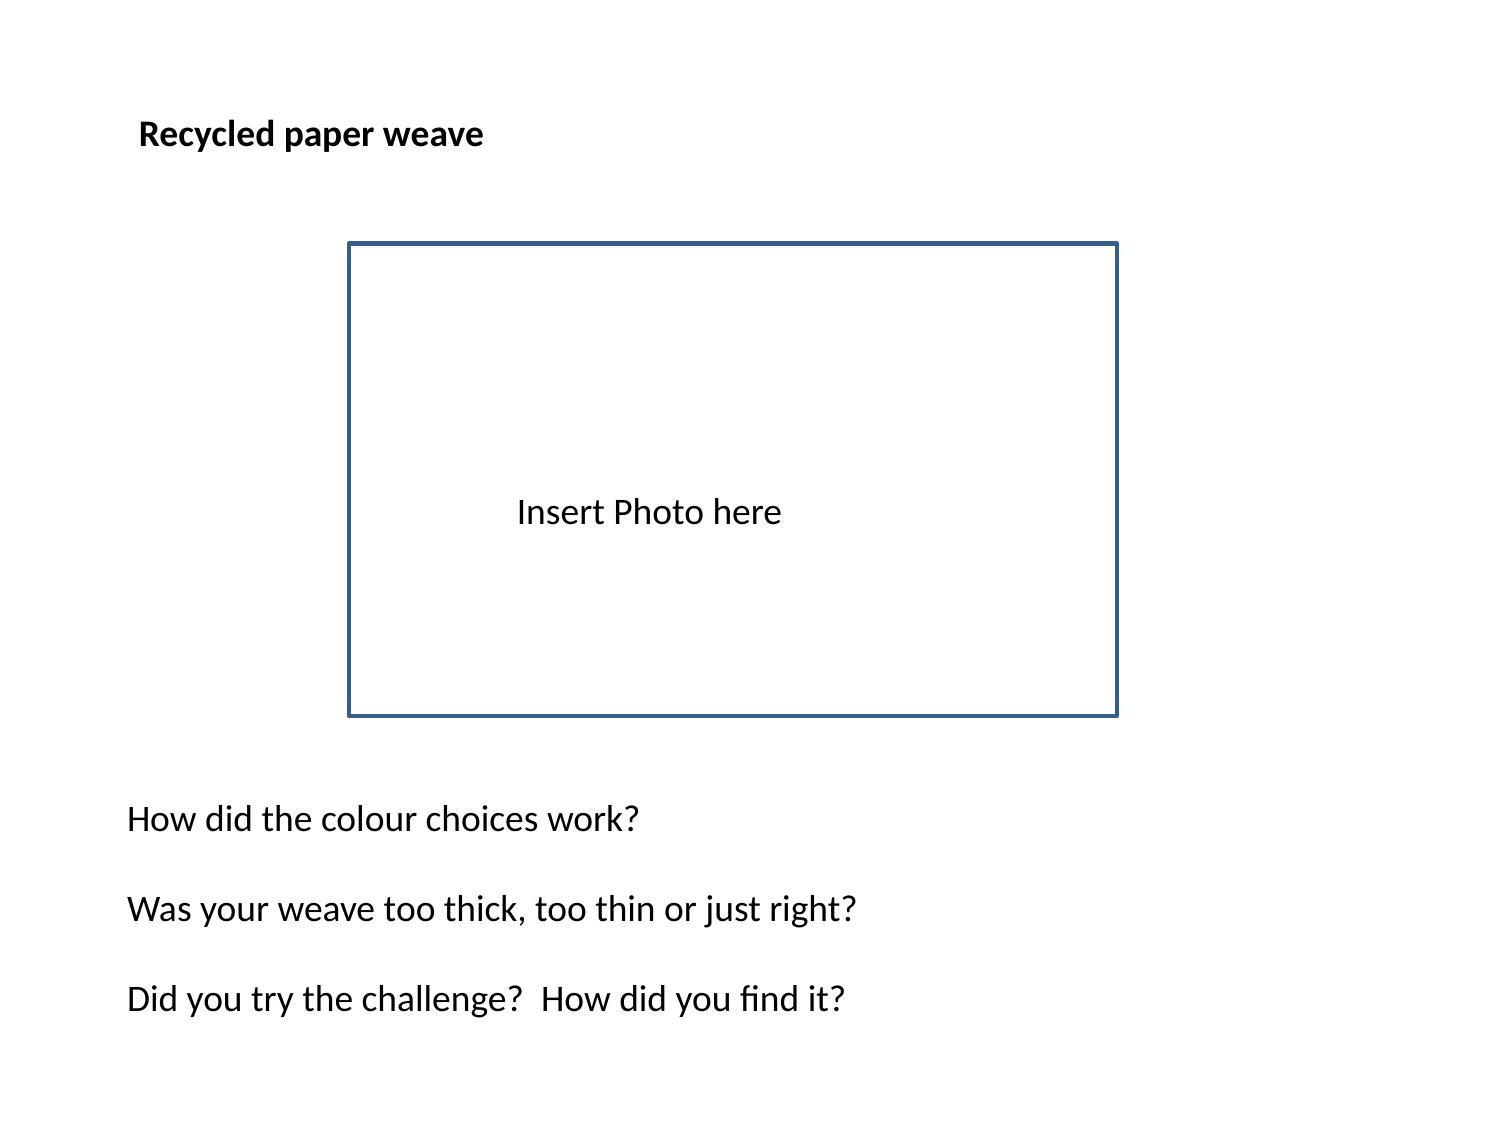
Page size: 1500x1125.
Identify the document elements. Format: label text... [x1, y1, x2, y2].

text_box How did the colour choices work? Was your weave too thick, too thin or just right? Did you try the challenge? How did you find it? [112, 786, 1105, 1121]
text_box Recycled paper weave [123, 101, 798, 163]
text_box Insert Photo here [501, 479, 857, 541]
